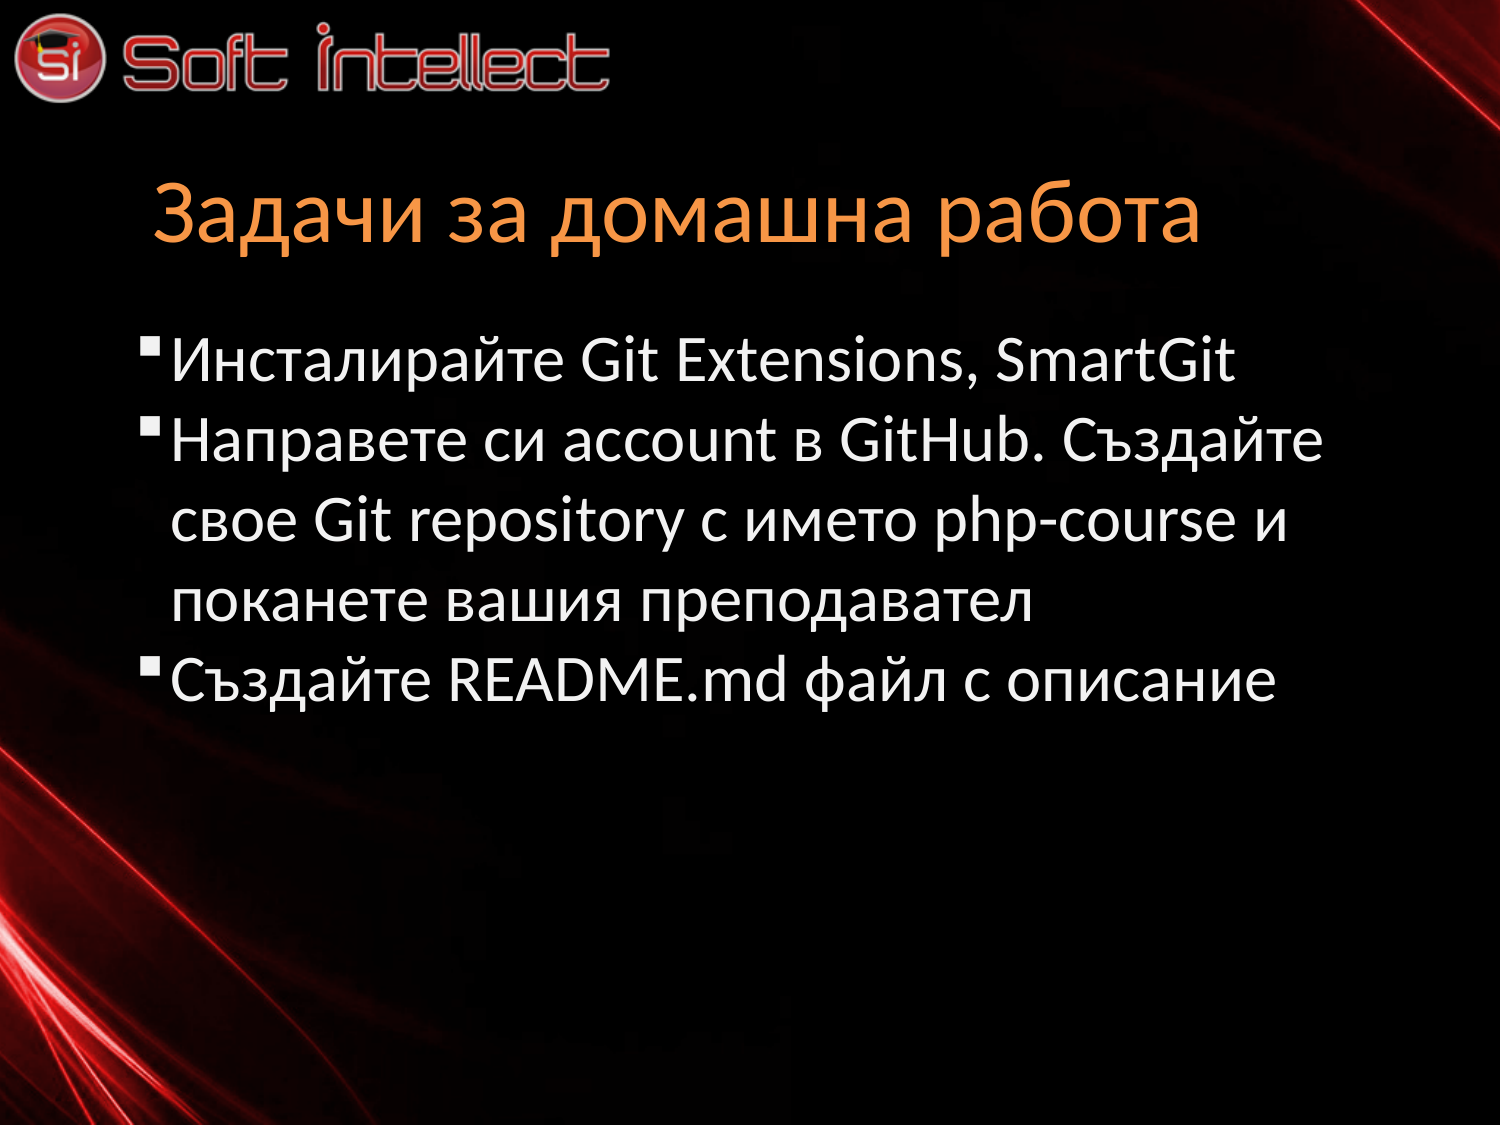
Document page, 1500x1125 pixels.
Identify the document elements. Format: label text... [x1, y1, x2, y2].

picture [0, 0, 1500, 1125]
text_box Инсталирайте Git Extensions, SmartGit Направете си account в GitHub. Създайте свое Git repository с името php-course и поканете вашия преподавател Създайте README.md файл с описание [120, 307, 1370, 1050]
text_box Задачи за домашна работа [137, 112, 1488, 300]
